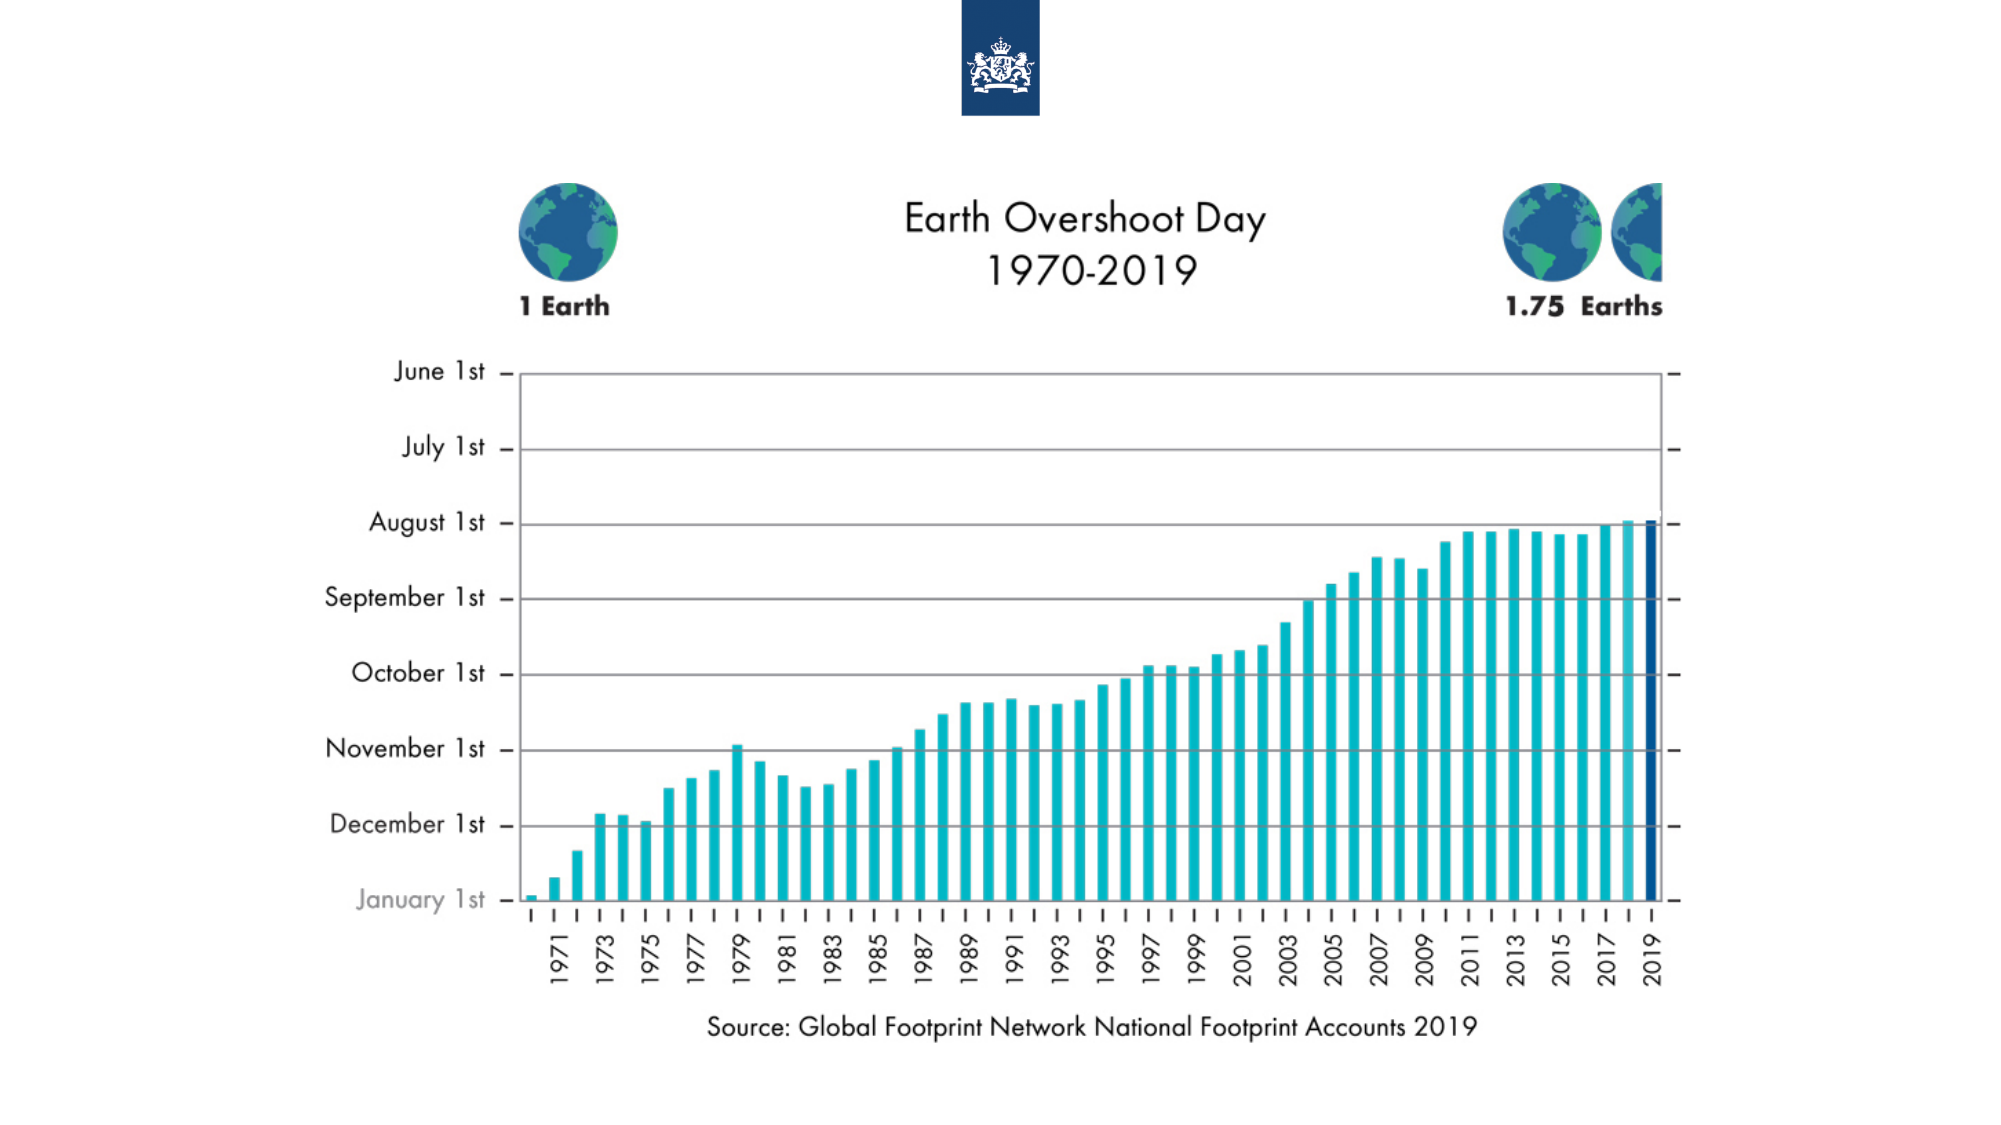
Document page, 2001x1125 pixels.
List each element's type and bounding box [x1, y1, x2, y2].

picture [315, 183, 1693, 1047]
